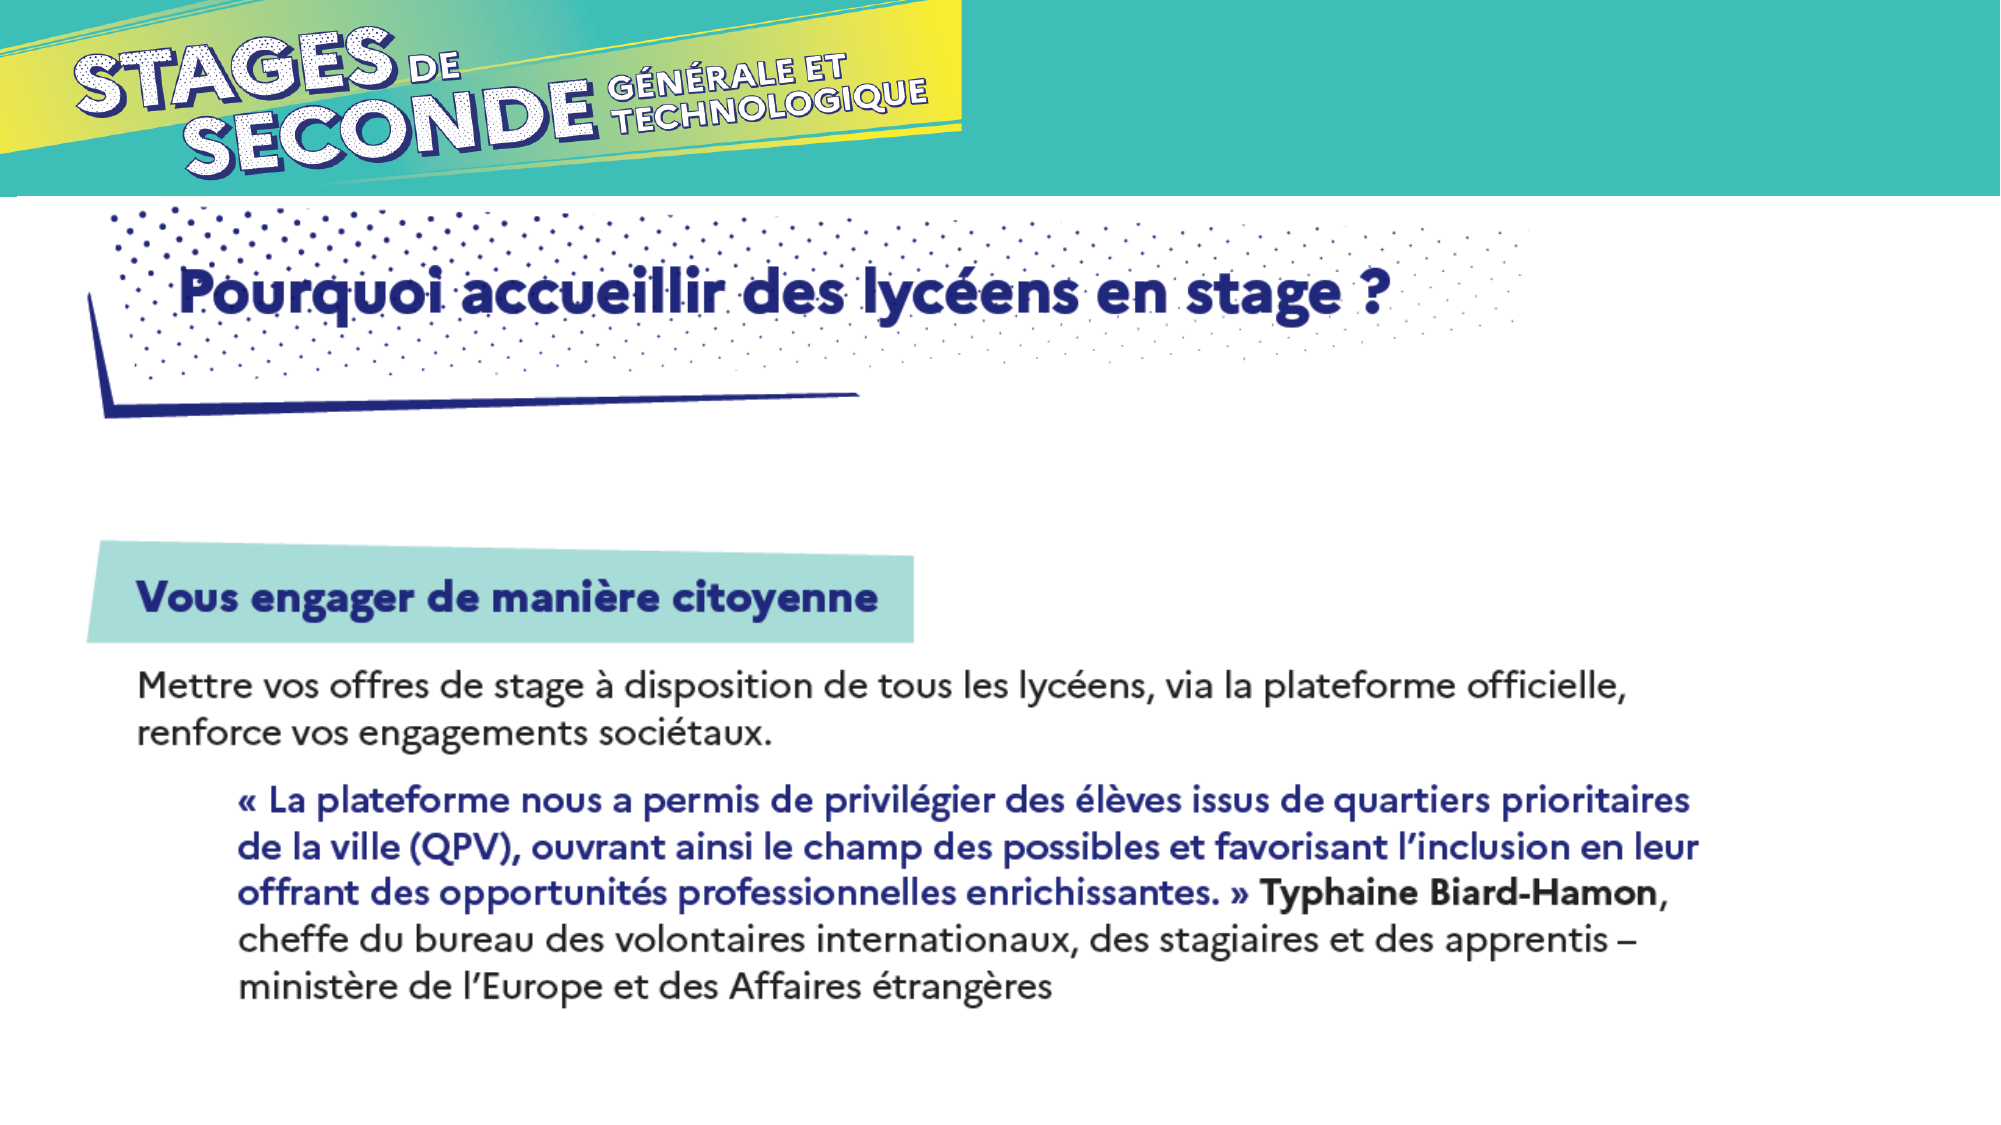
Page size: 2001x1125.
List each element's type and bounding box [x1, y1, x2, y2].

picture [0, 0, 1626, 450]
text_box [962, 0, 2000, 196]
picture [48, 515, 1821, 1029]
